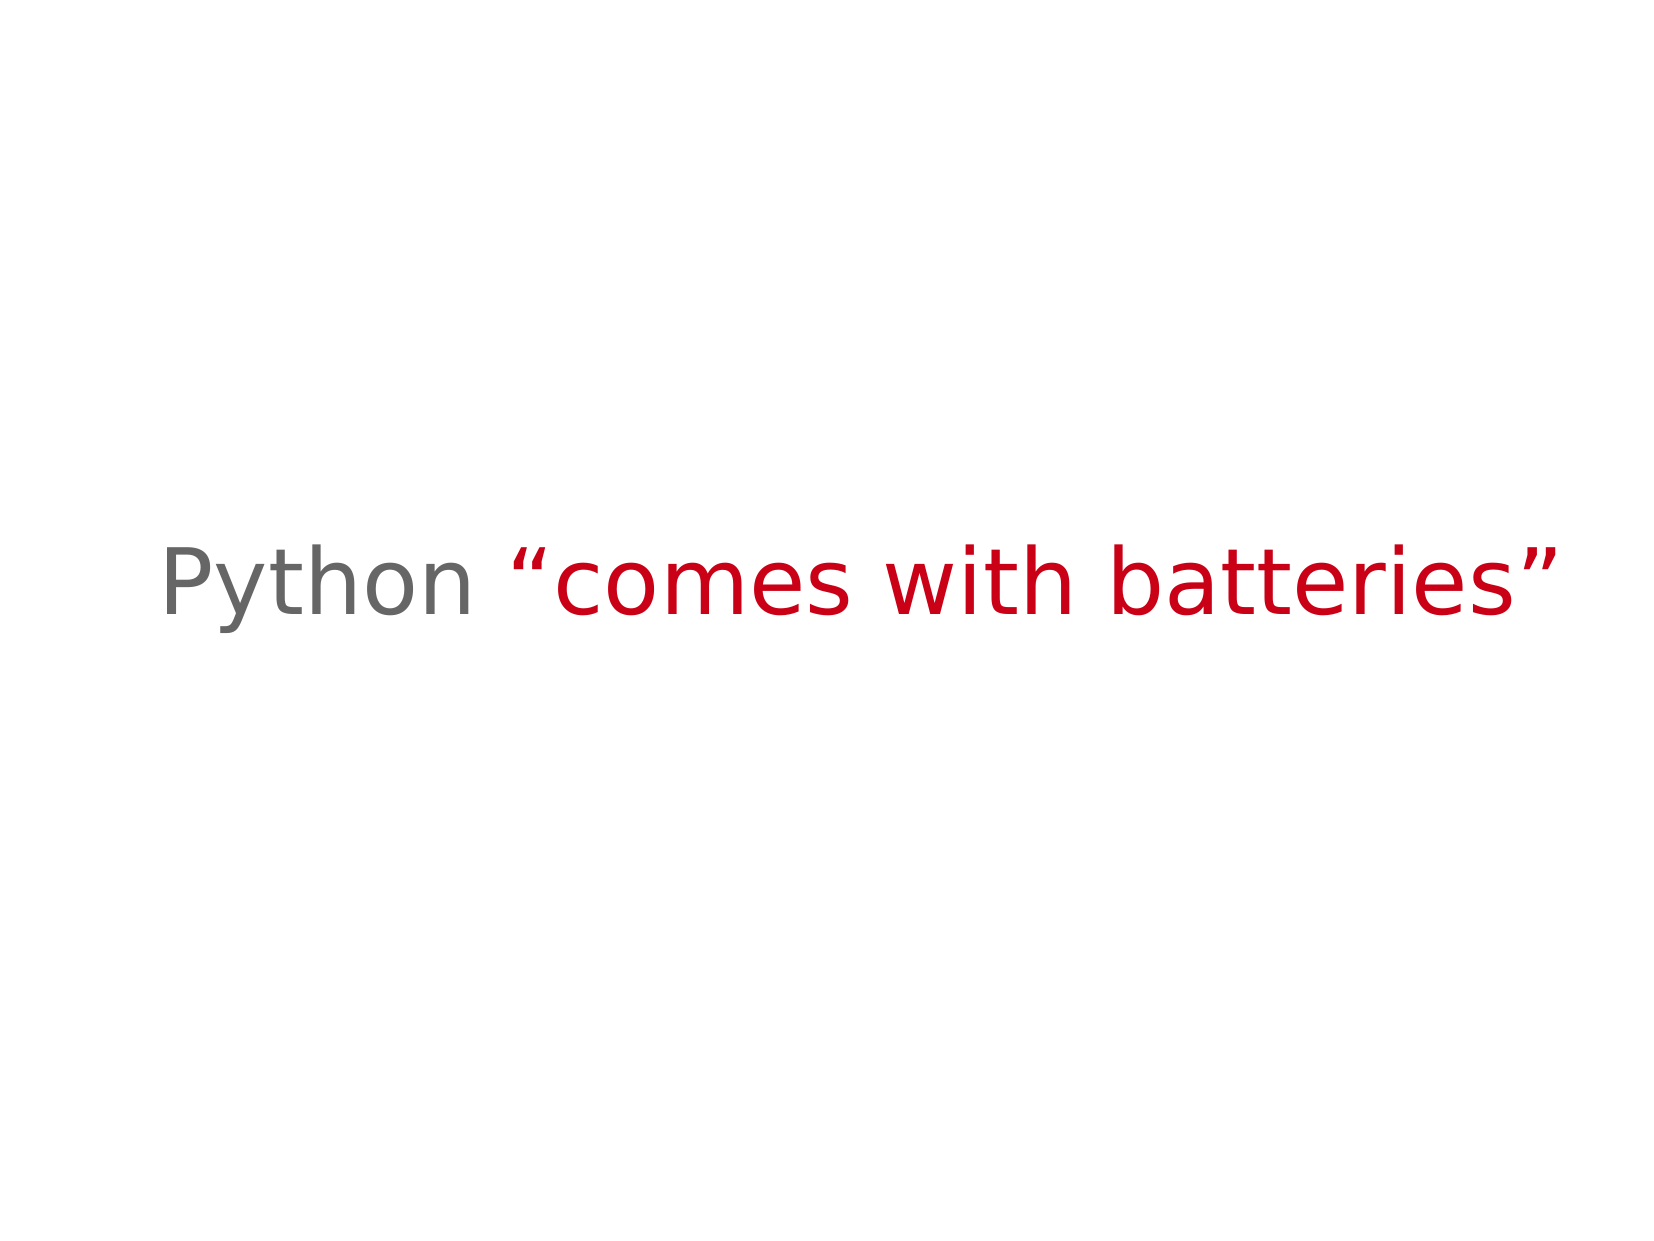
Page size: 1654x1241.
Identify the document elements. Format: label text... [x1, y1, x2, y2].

subtitle Python “comes with batteries” [82, 56, 1571, 1102]
